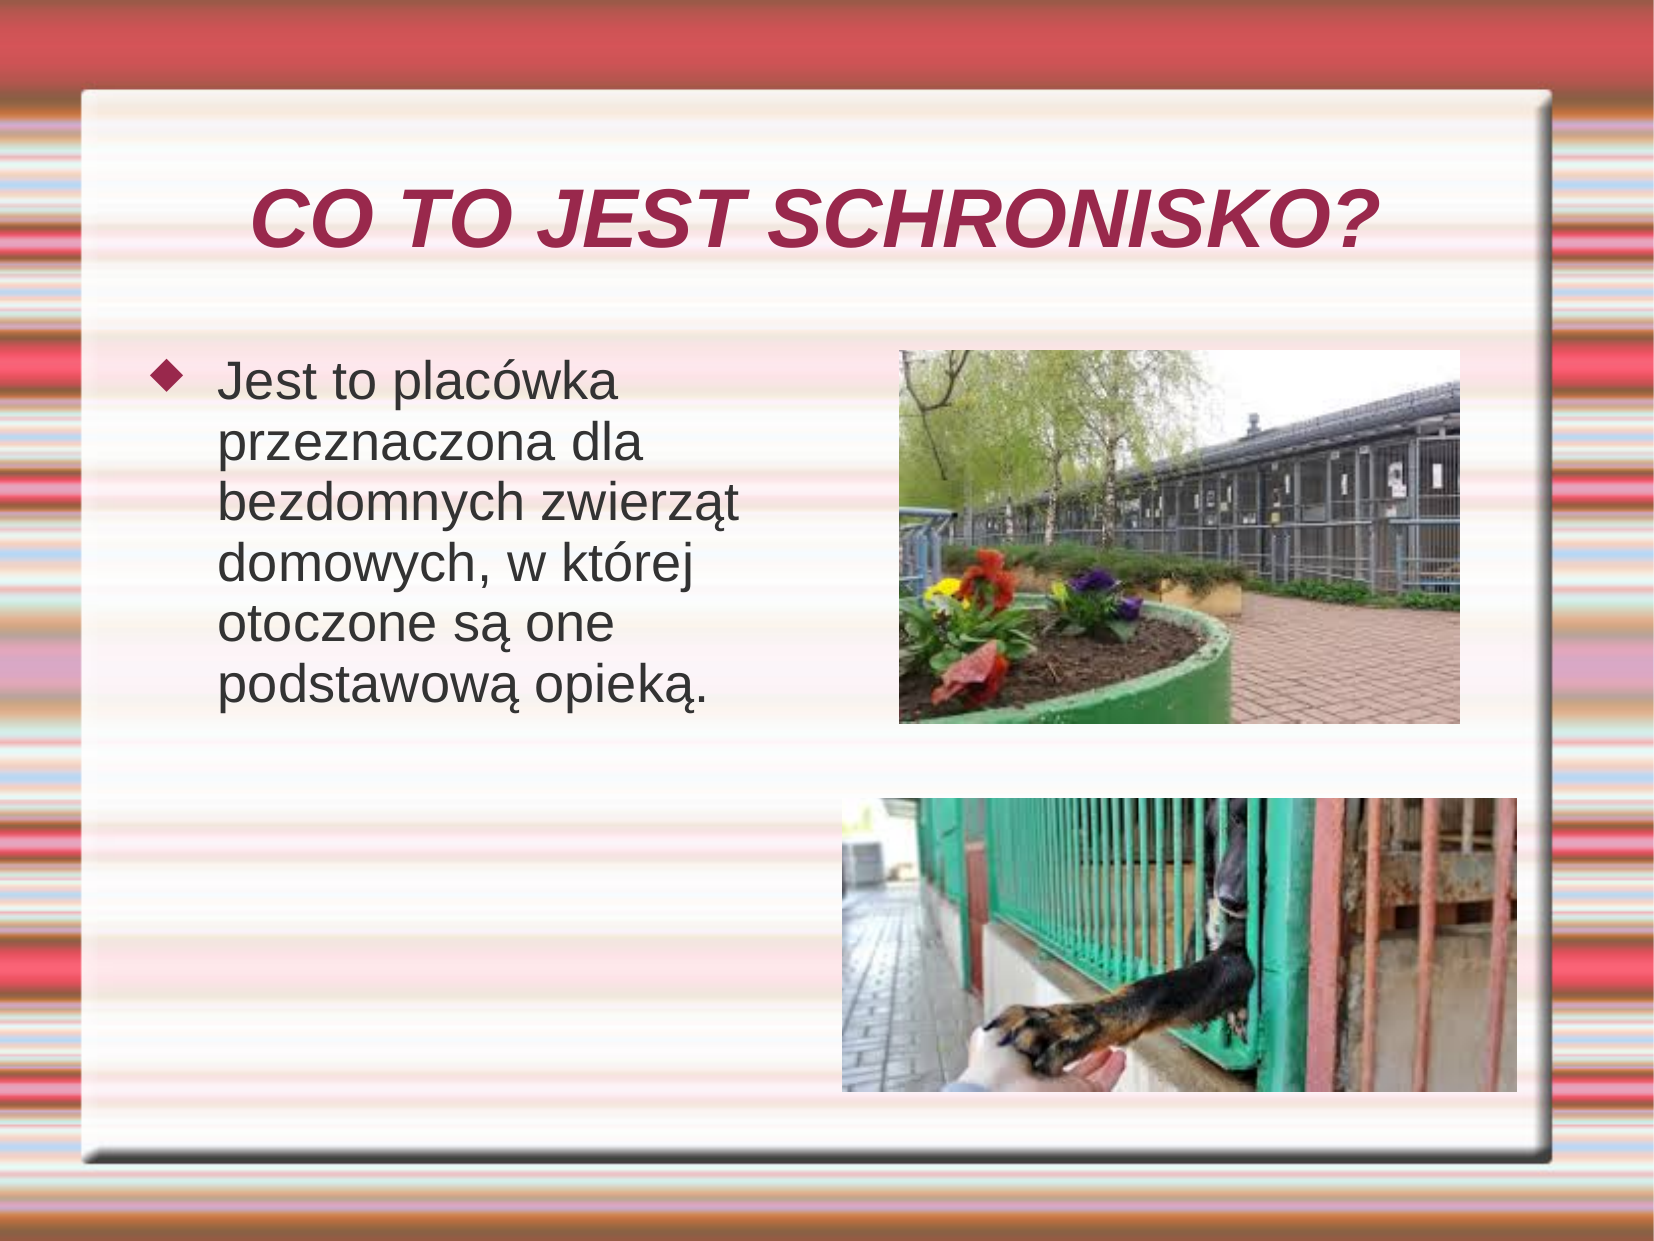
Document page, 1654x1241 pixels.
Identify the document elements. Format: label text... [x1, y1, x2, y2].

title CO TO JEST SCHRONISKO? [121, 114, 1534, 322]
list Jest to placówka przeznaczona dla bezdomnych zwierząt domowych, w której otoczone są one podstawową opieką. [134, 350, 809, 1133]
picture [0, 0, 1654, 1241]
